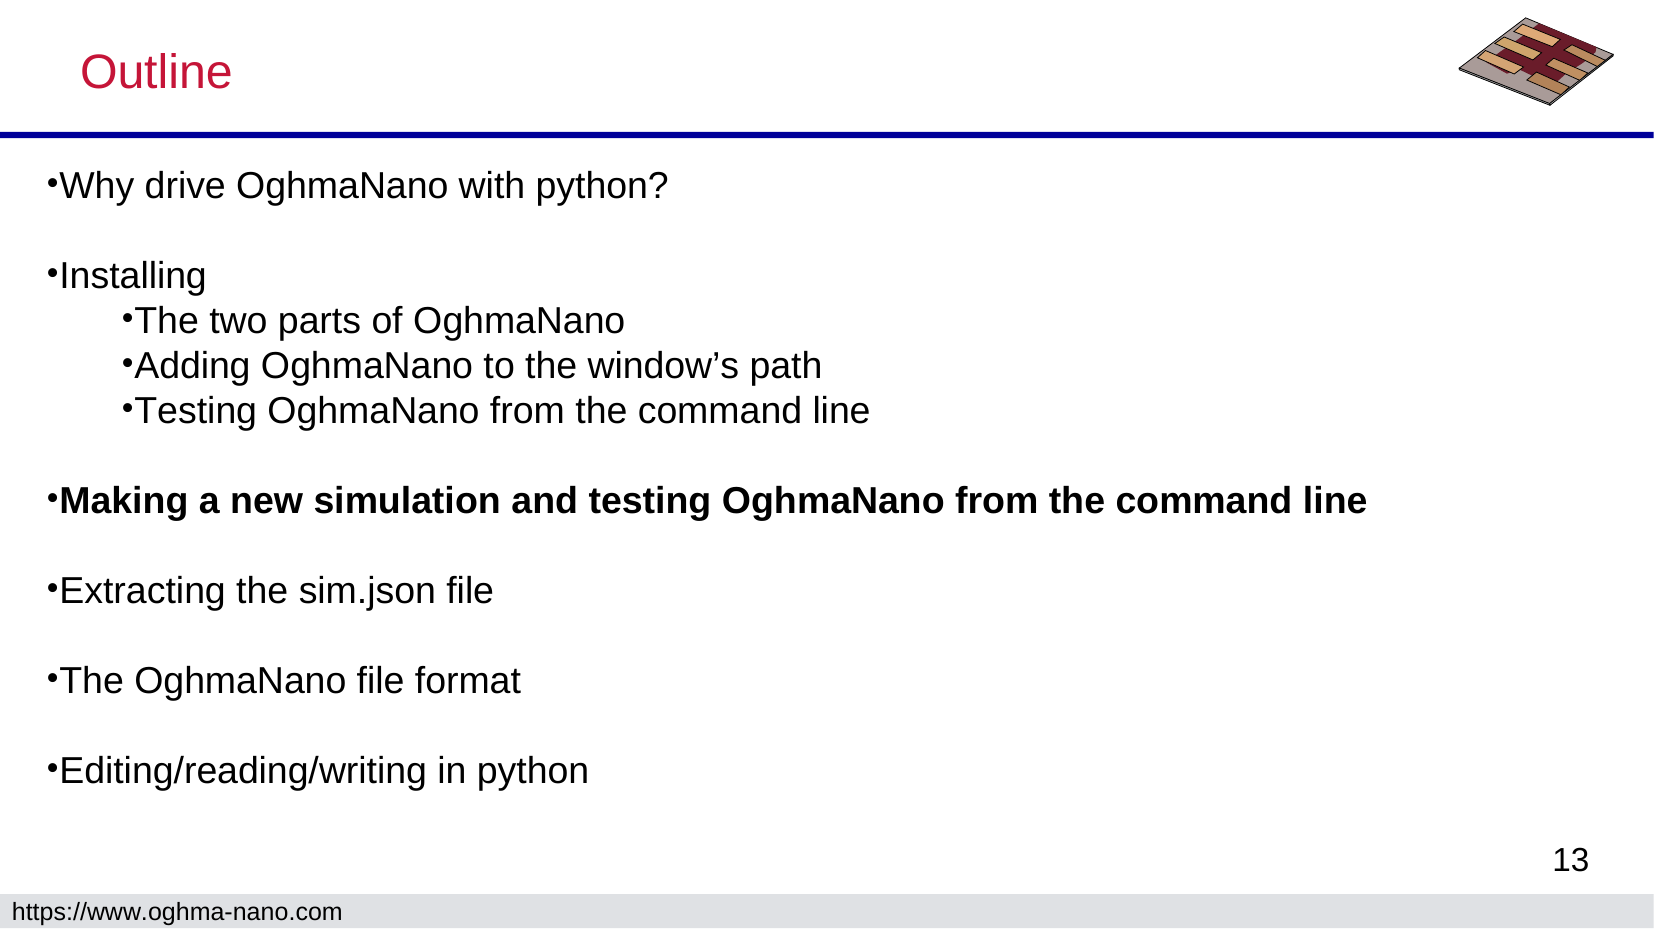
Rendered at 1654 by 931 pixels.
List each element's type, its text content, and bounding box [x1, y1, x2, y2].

text_box Why drive OghmaNano with python? Installing The two parts of OghmaNano Adding OghmaNano to the window’s path Testing OghmaNano from the command line Making a new simulation and testing OghmaNano from the command line Extracting the sim.json file The OghmaNano file format Editing/reading/writing in python [31, 153, 1572, 857]
text_box <number> [1537, 831, 1654, 890]
title Outline [65, 28, 1430, 116]
